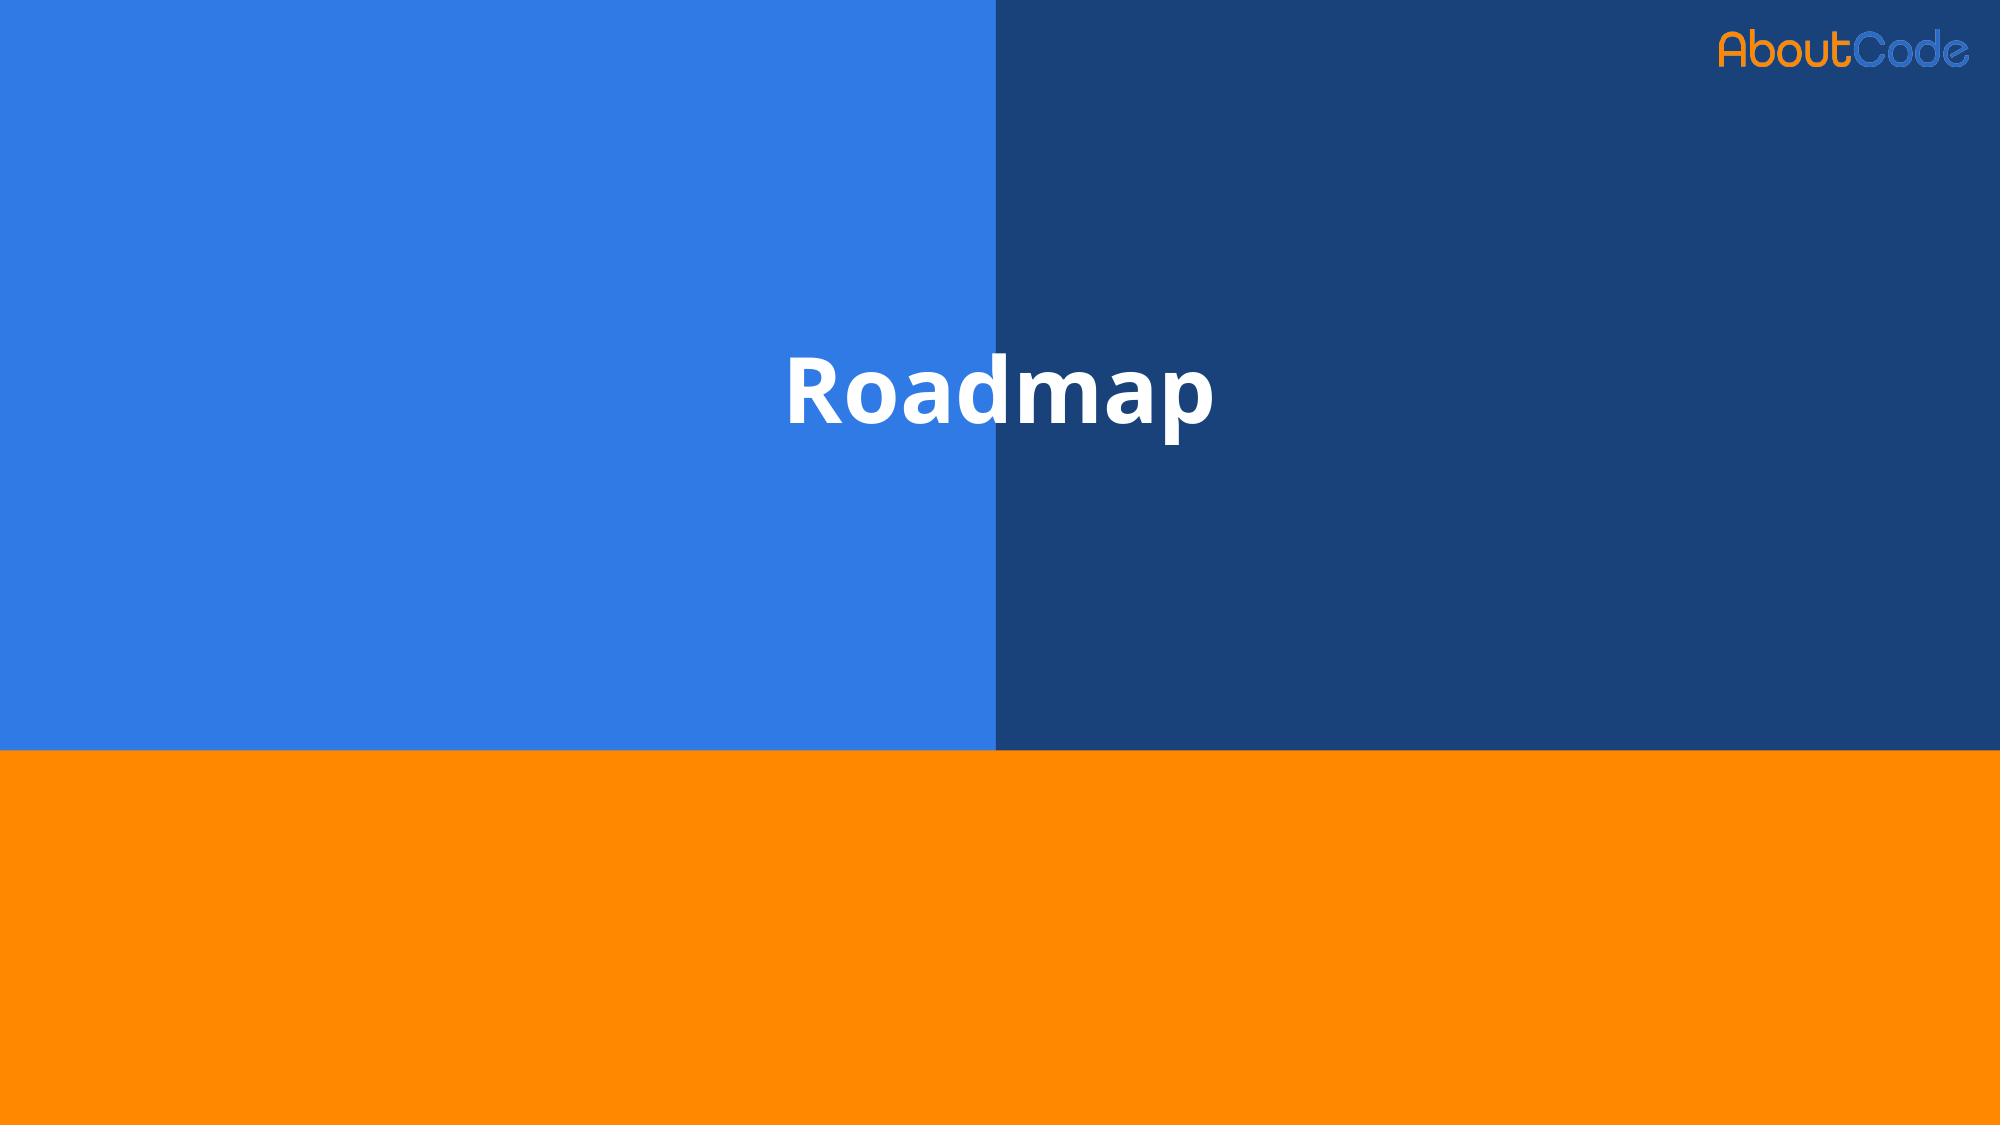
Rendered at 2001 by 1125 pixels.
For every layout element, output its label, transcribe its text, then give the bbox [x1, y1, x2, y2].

title Roadmap [68, 162, 1932, 612]
text_box [0, 0, 2000, 1125]
picture [1719, 29, 1969, 67]
